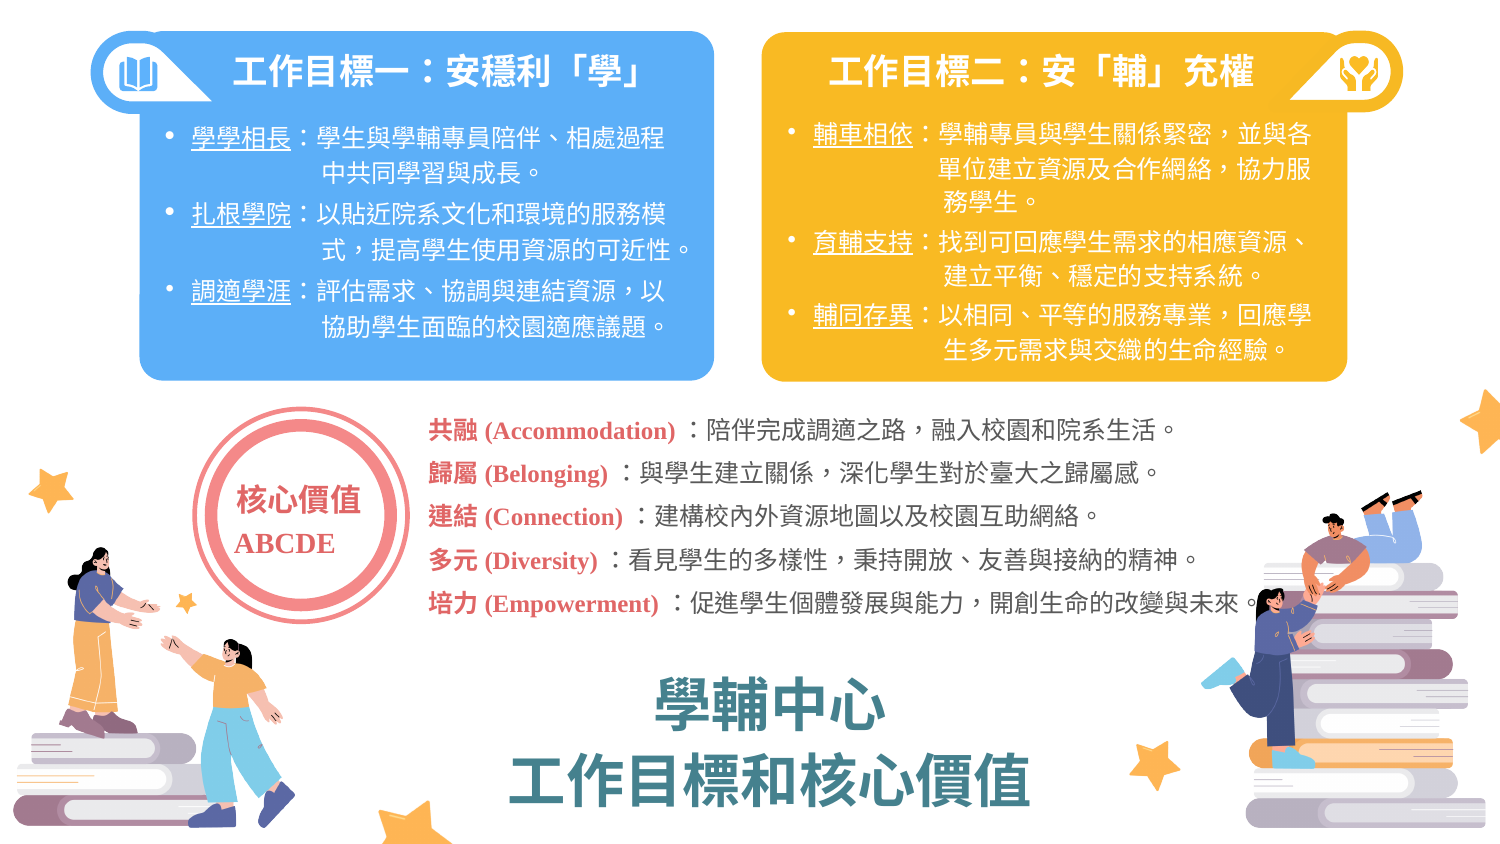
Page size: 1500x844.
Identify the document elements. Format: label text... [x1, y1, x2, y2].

picture [217, 575, 295, 619]
picture [203, 547, 207, 557]
picture [1340, 56, 1378, 91]
text_box 工作目標二：安「輔」充權 [813, 34, 1304, 114]
picture [364, 783, 466, 844]
text_box [139, 357, 715, 381]
picture [1126, 728, 1190, 796]
picture [13, 547, 295, 828]
text_box ・ 學學相長：學生與學輔專員陪伴、相處過程 中共同學習與成長。 ・ 扎根學院：以貼近院系文化和環境的服務模 式，提高學生使用資源的可近性。 ・ 調適學涯：評估需求、協調與連結資源，以 協助學生面臨的校園適應議題。 [139, 95, 715, 357]
picture [20, 457, 81, 518]
text_box 工作目標一：安穩利「學」 [197, 34, 694, 95]
text_box [96, 31, 715, 108]
text_box 學輔中心 工作目標和核心價值 [414, 645, 1126, 830]
text_box [761, 32, 1397, 362]
picture [1453, 384, 1500, 458]
text_box ・ 輔車相依：學輔專員與學生關係緊密，並與各 單位建立資源及合作網絡，協力服 務學生。 ・ 育輔支持：找到可回應學生需求的相應資源、 建立平衡、穩定的支持系統。 ・ 輔同存異：以相同、平等的服務專業，回應學 生多元需求與交織的生命經驗。 [761, 94, 1347, 380]
text_box 核心價值 ABCDE [207, 458, 398, 575]
text_box 共融(Accommodation)：陪伴完成調適之路，融入校園和院系生活。 歸屬(Belonging)：與學生建立關係，深化學生對於臺大之歸屬感。 連結(Connection)：建構校內外資源地圖以及校園互助網絡。 多元(Diversity)：看見學生的多樣性，秉持開放、友善與接納的精神。 培力(Empowerment)：促進學生個體發展與能力，開創生命的改變與未來。 [413, 396, 1370, 633]
picture [1201, 490, 1486, 828]
